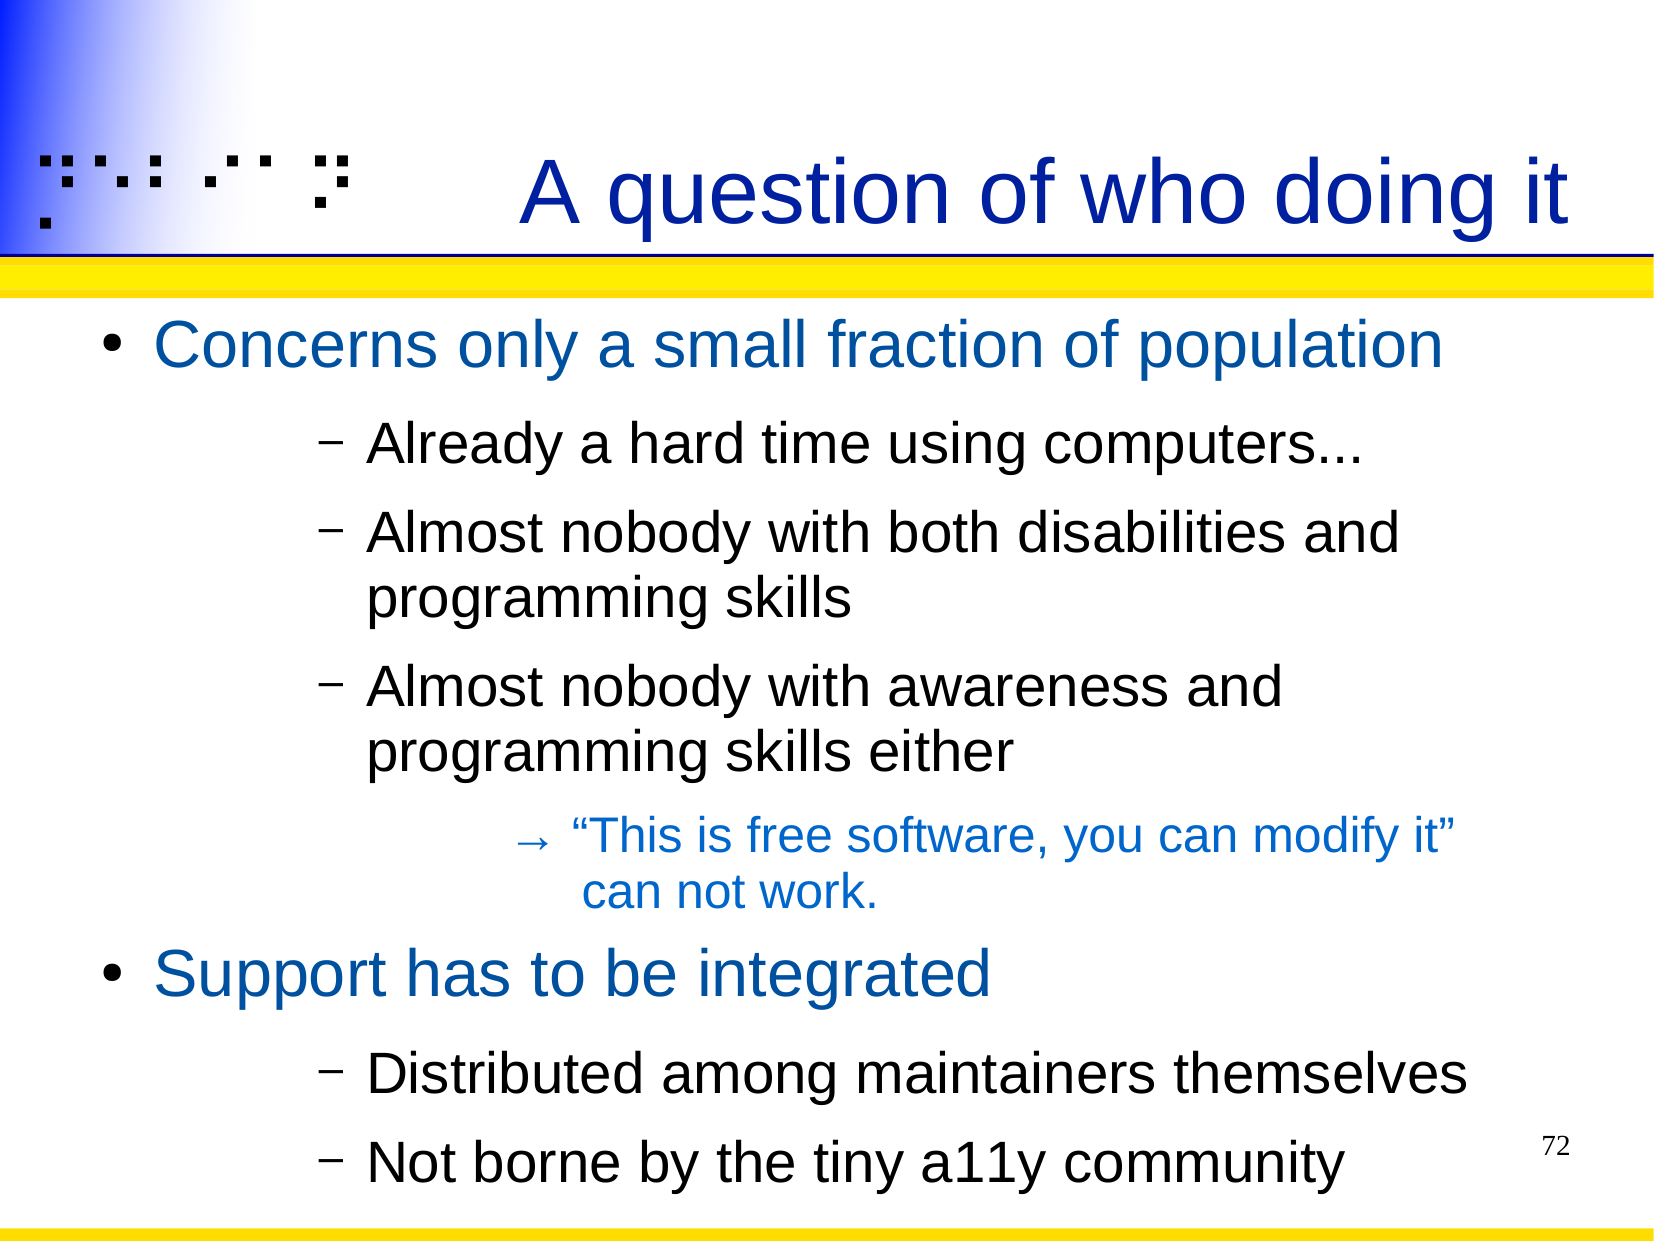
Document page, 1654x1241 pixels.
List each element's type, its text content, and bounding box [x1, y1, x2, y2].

title A question of who doing it [372, 126, 1571, 257]
list Concerns only a small fraction of population Already a hard time using computers... Almost nobody with both disabilities and programming skills Almost nobody with awareness and programming skills either → “This is free software, you can modify it” can not work. Support has to be integrated Distributed among maintainers themselves Not borne by the tiny a11y community [82, 307, 1571, 1195]
